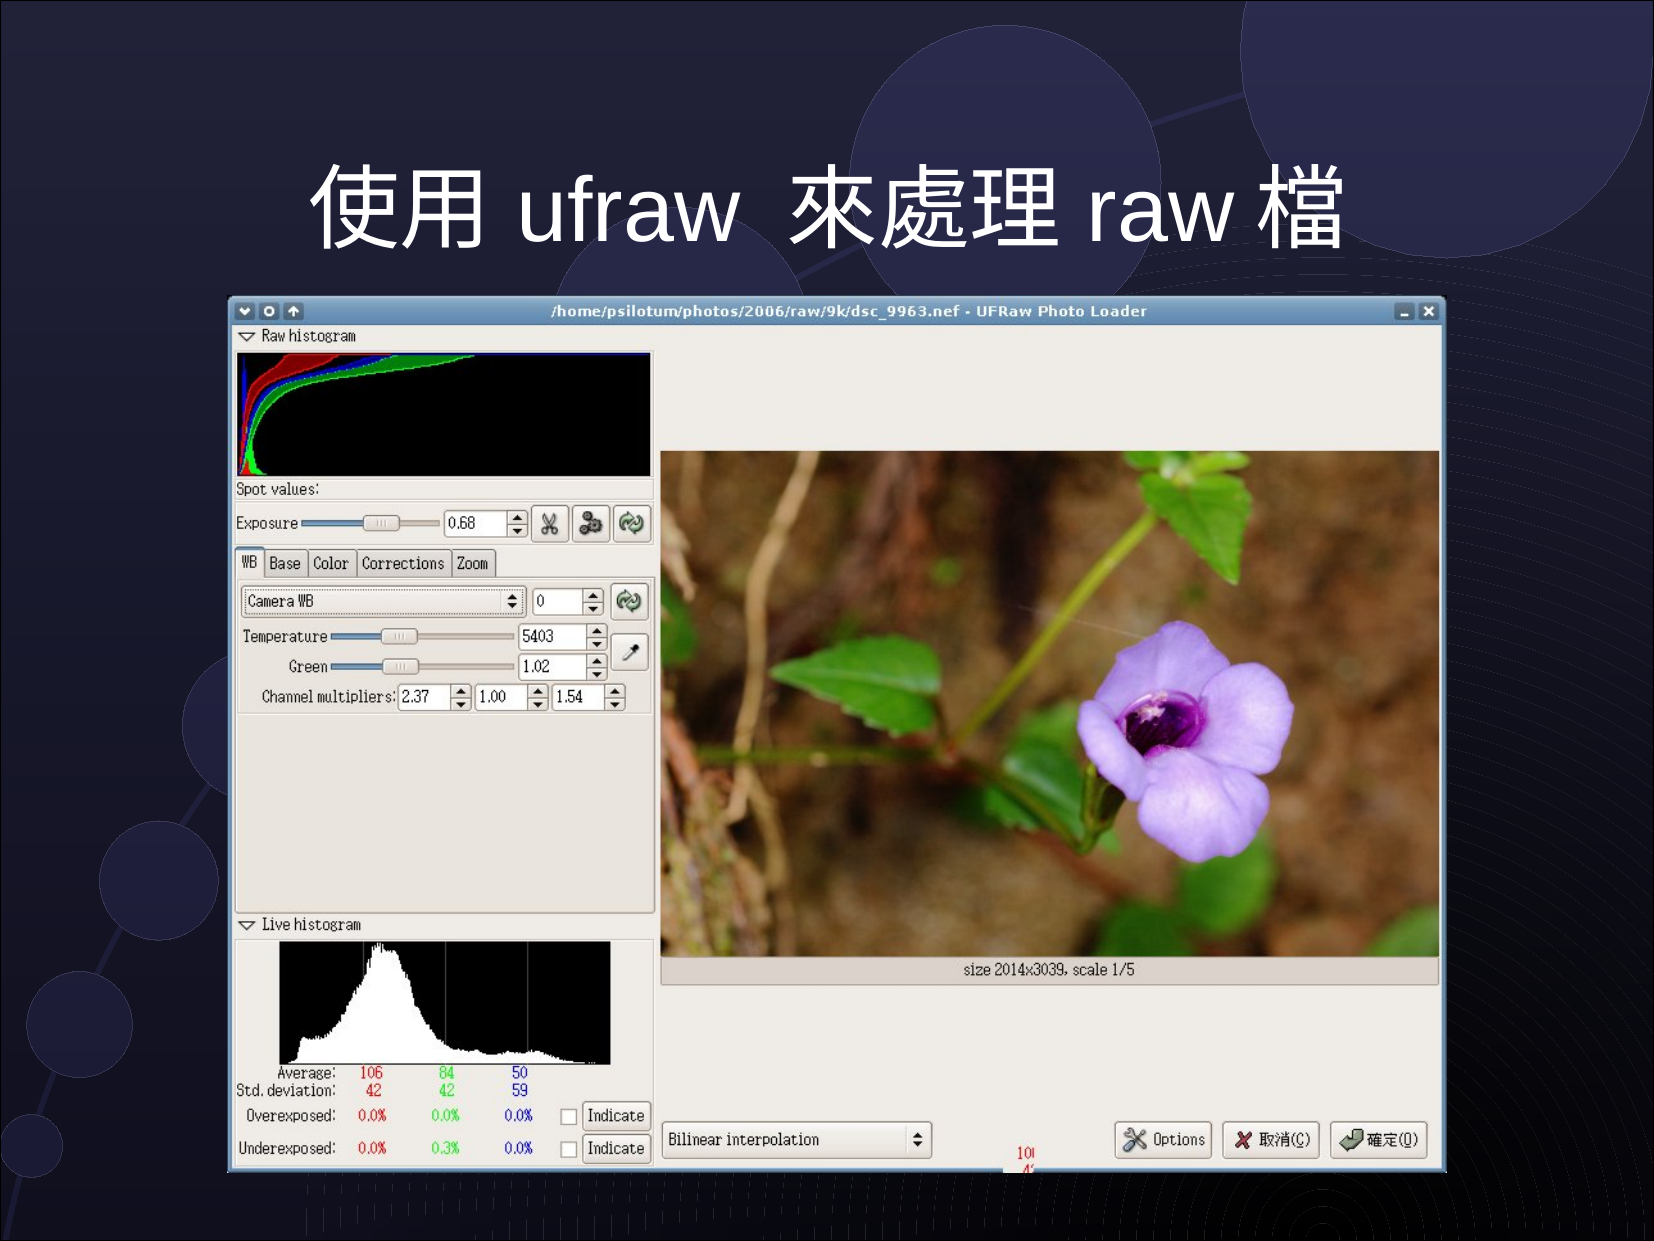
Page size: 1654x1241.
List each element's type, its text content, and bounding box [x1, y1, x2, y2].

picture [227, 295, 1447, 1173]
title 使用ufraw 來處理raw檔 [121, 102, 1534, 311]
